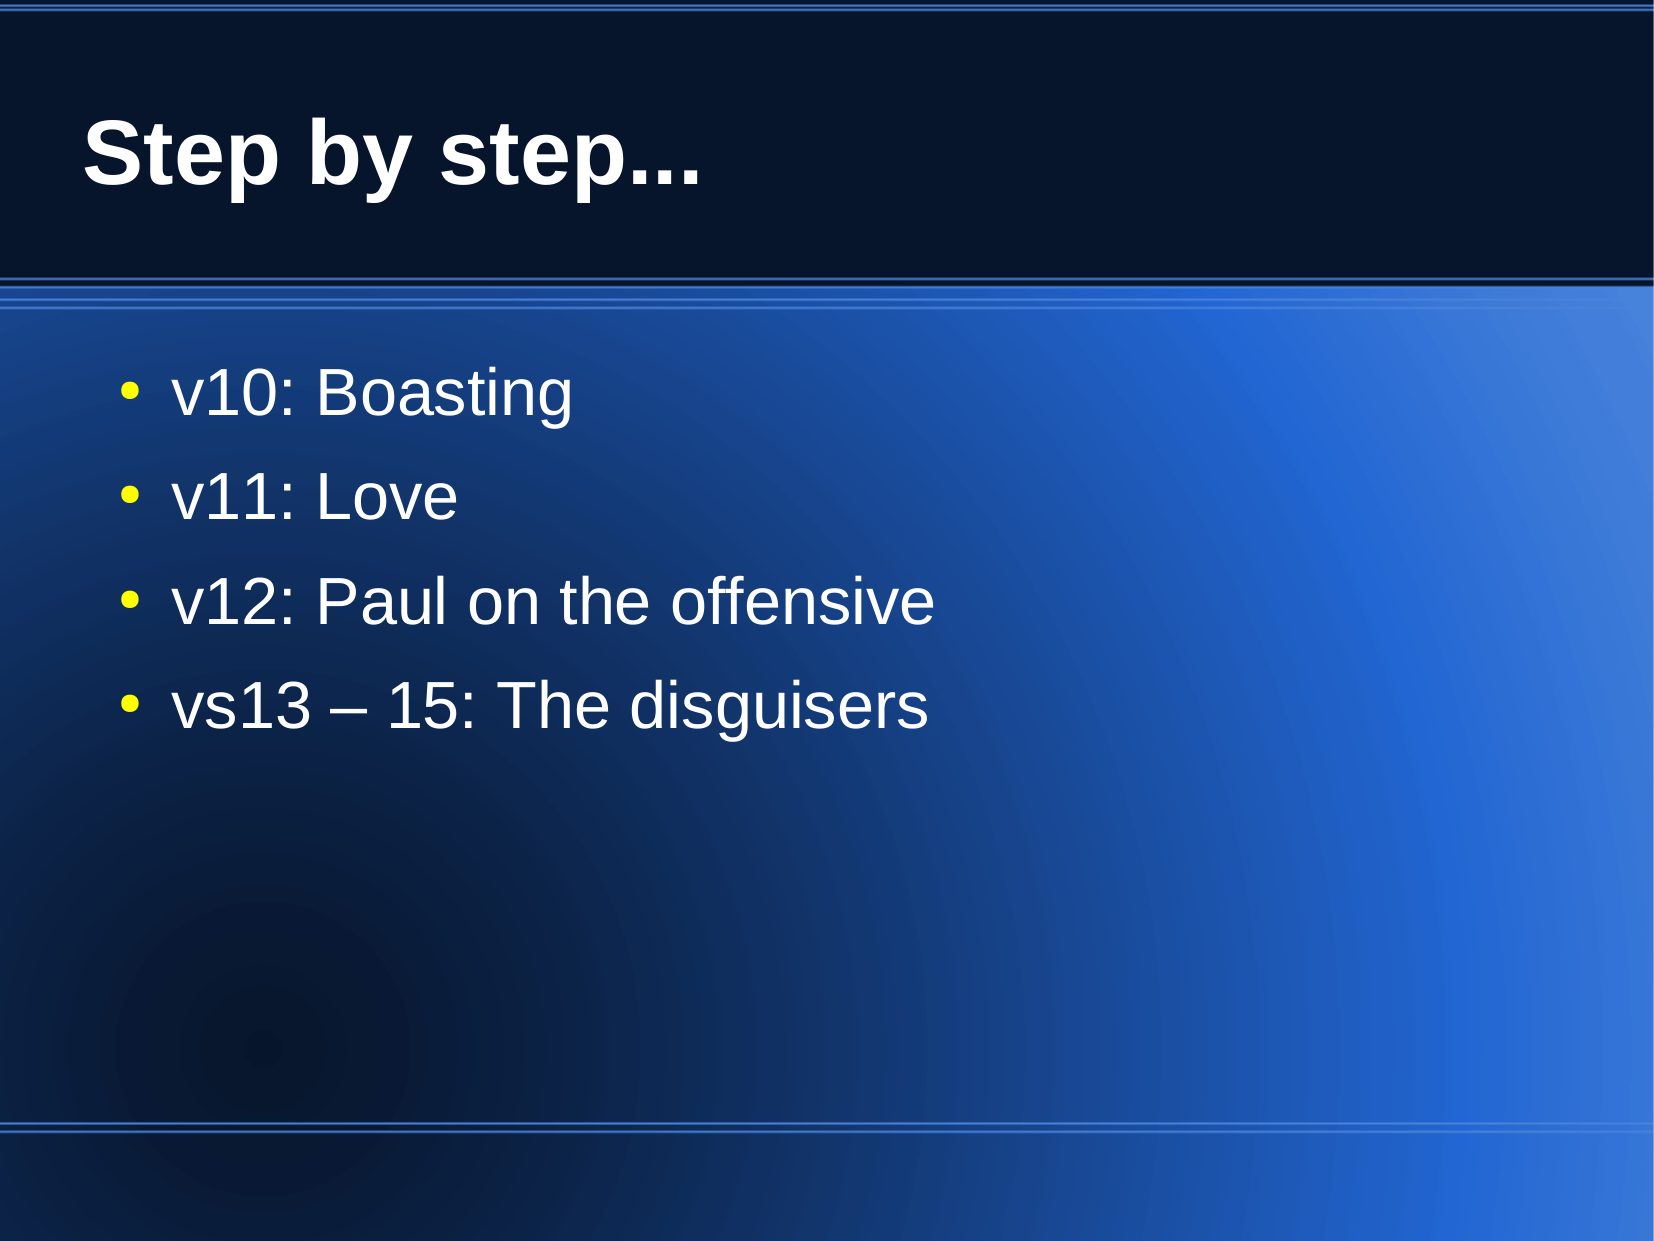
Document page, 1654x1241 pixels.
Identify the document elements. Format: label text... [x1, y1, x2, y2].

picture [0, 0, 1654, 1241]
list v10: Boasting v11: Love v12: Paul on the offensive vs13 – 15: The disguisers [82, 355, 1571, 1159]
title Step by step... [82, 56, 1571, 250]
